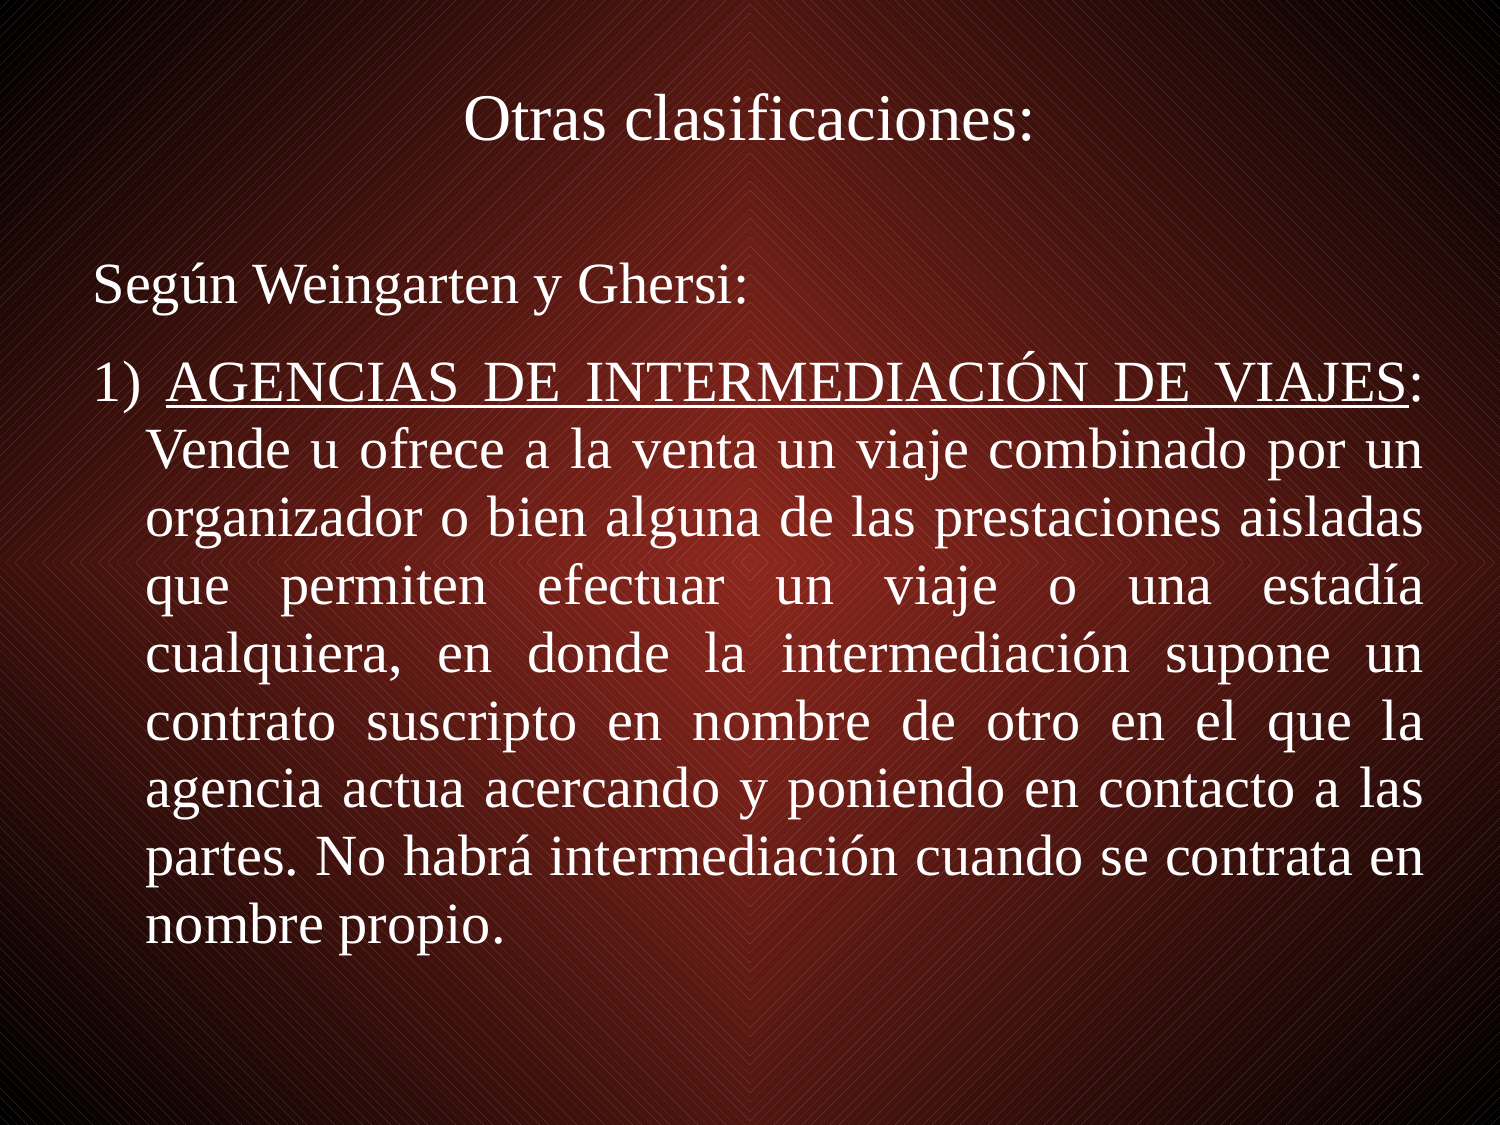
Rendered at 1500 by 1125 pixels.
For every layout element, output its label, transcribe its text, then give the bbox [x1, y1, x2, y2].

title Otras clasificaciones: [409, 1, 1091, 232]
list Según Weingarten y Ghersi: 1) AGENCIAS DE INTERMEDIACIÓN DE VIAJES: Vende u ofrece a la venta un viaje combinado por un organizador o bien alguna de las prestaciones aisladas que permiten efectuar un viaje o una estadía cualquiera, en donde la intermediación supone un contrato suscripto en nombre de otro en el que la agencia actua acercando y poniendo en contacto a las partes. No habrá intermediación cuando se contrata en nombre propio. [75, 247, 1426, 1125]
